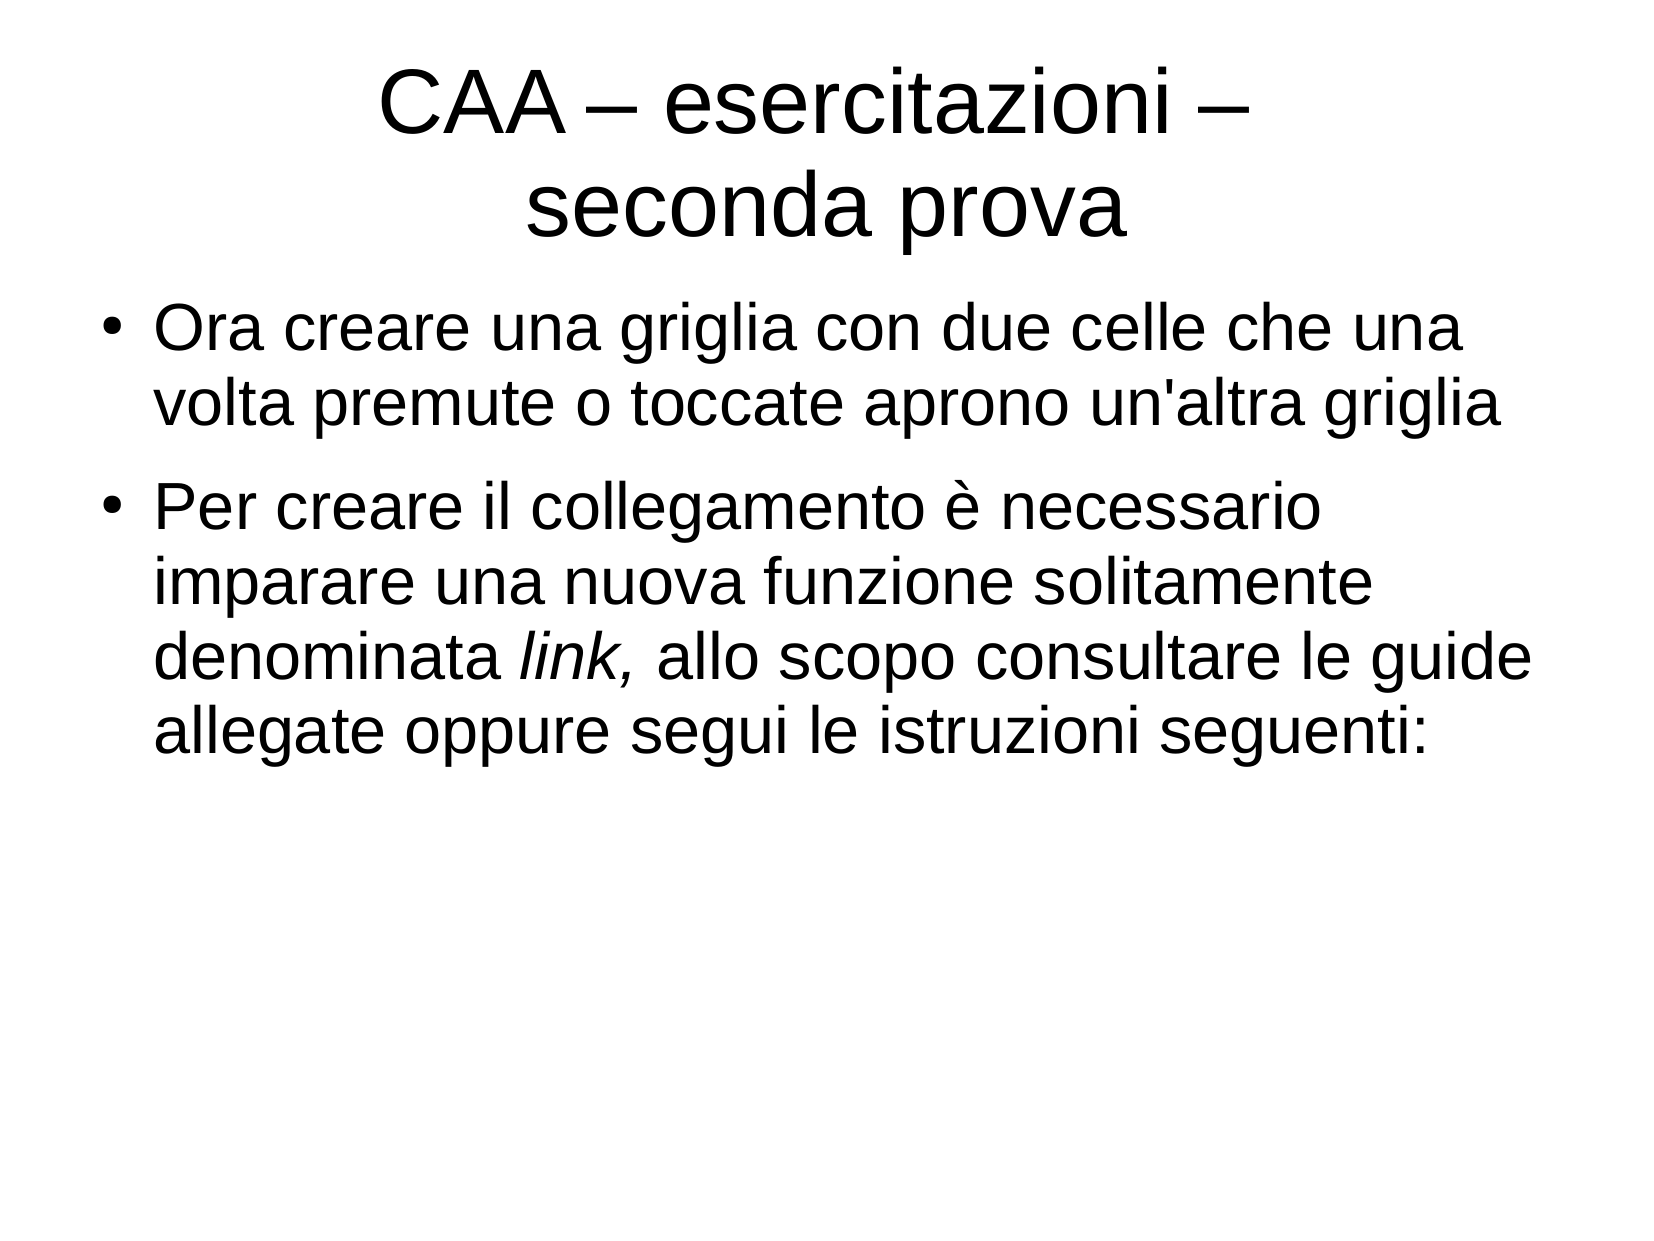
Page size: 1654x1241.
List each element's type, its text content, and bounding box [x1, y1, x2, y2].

title CAA – esercitazioni – seconda prova [82, 49, 1571, 257]
list Ora creare una griglia con due celle che una volta premute o toccate aprono un'altra griglia Per creare il collegamento è necessario imparare una nuova funzione solitamente denominata link, allo scopo consultare le guide allegate oppure segui le istruzioni seguenti: [82, 290, 1571, 1094]
